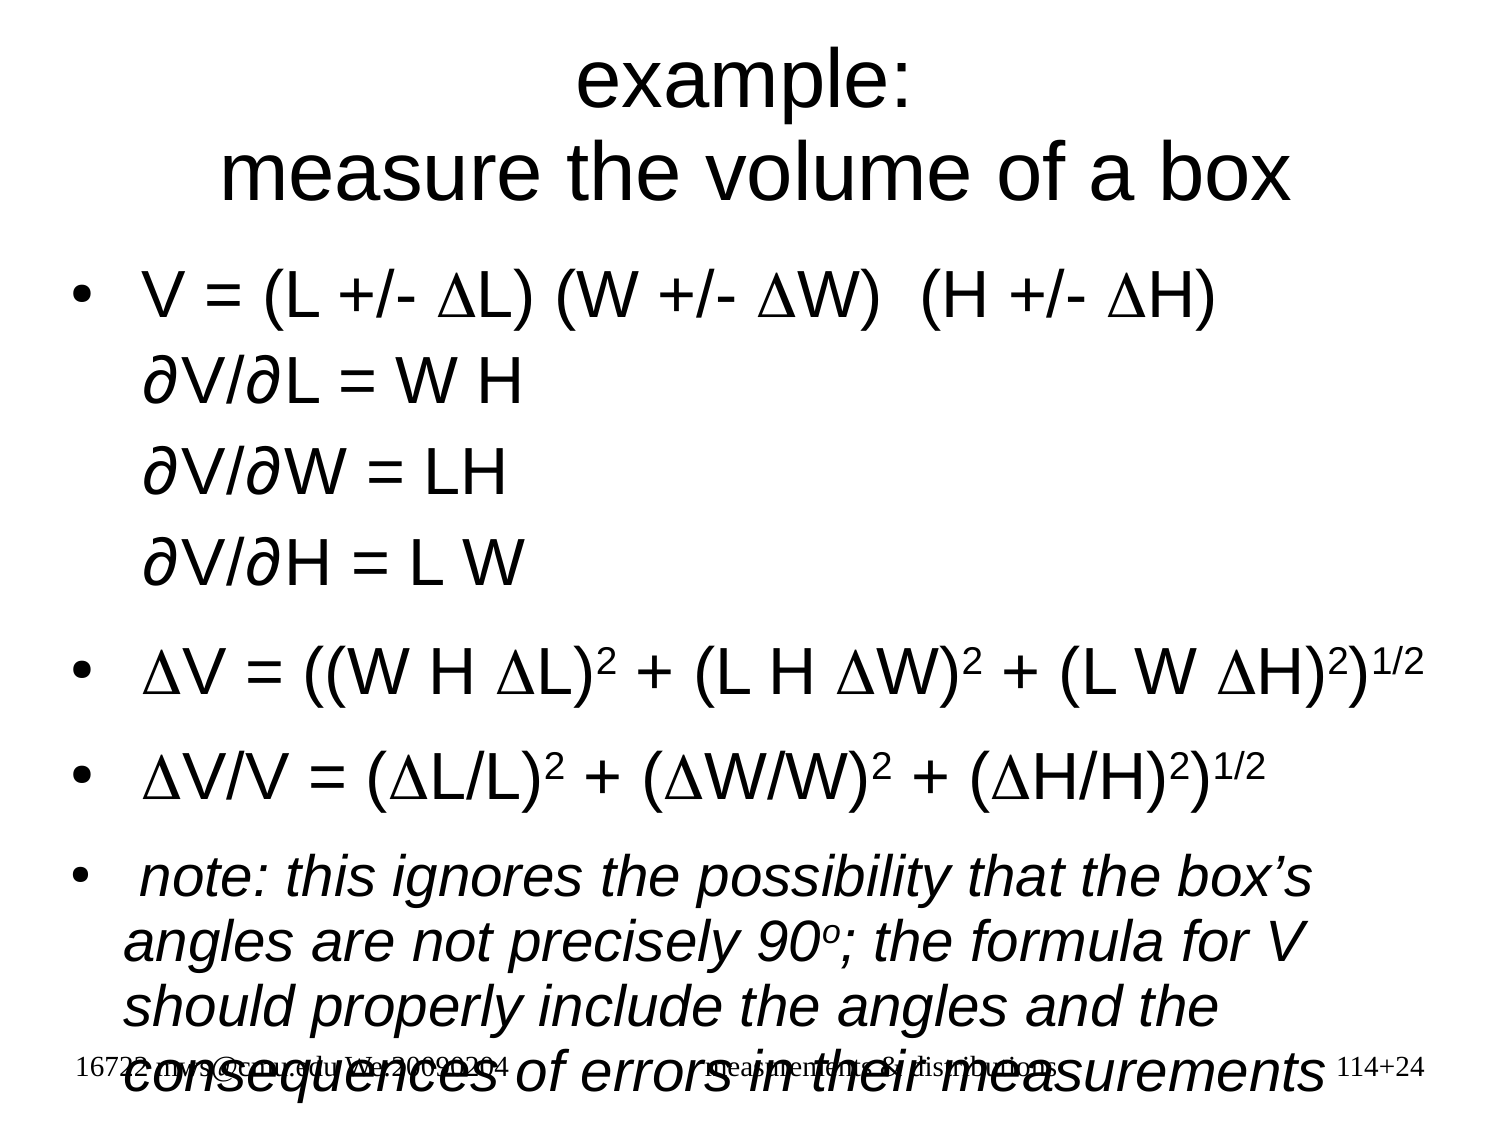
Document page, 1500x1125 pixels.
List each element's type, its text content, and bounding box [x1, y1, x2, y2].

title example: measure the volume of a box [50, 24, 1463, 226]
list V = (L +/- L) (W +/- W) (H +/- H) ∂V/∂L = W H ∂V/∂W = LH ∂V/∂H = L W V = ((W H L)2 + (L H W)2 + (L W H)2)1/2 V/V = (L/L)2 + (W/W)2 + (H/H)2)1/2 note: this ignores the possibility that the box’s angles are not precisely 90o; the formula for V should properly include the angles and the consequences of errors in their measurements [37, 249, 1463, 1089]
